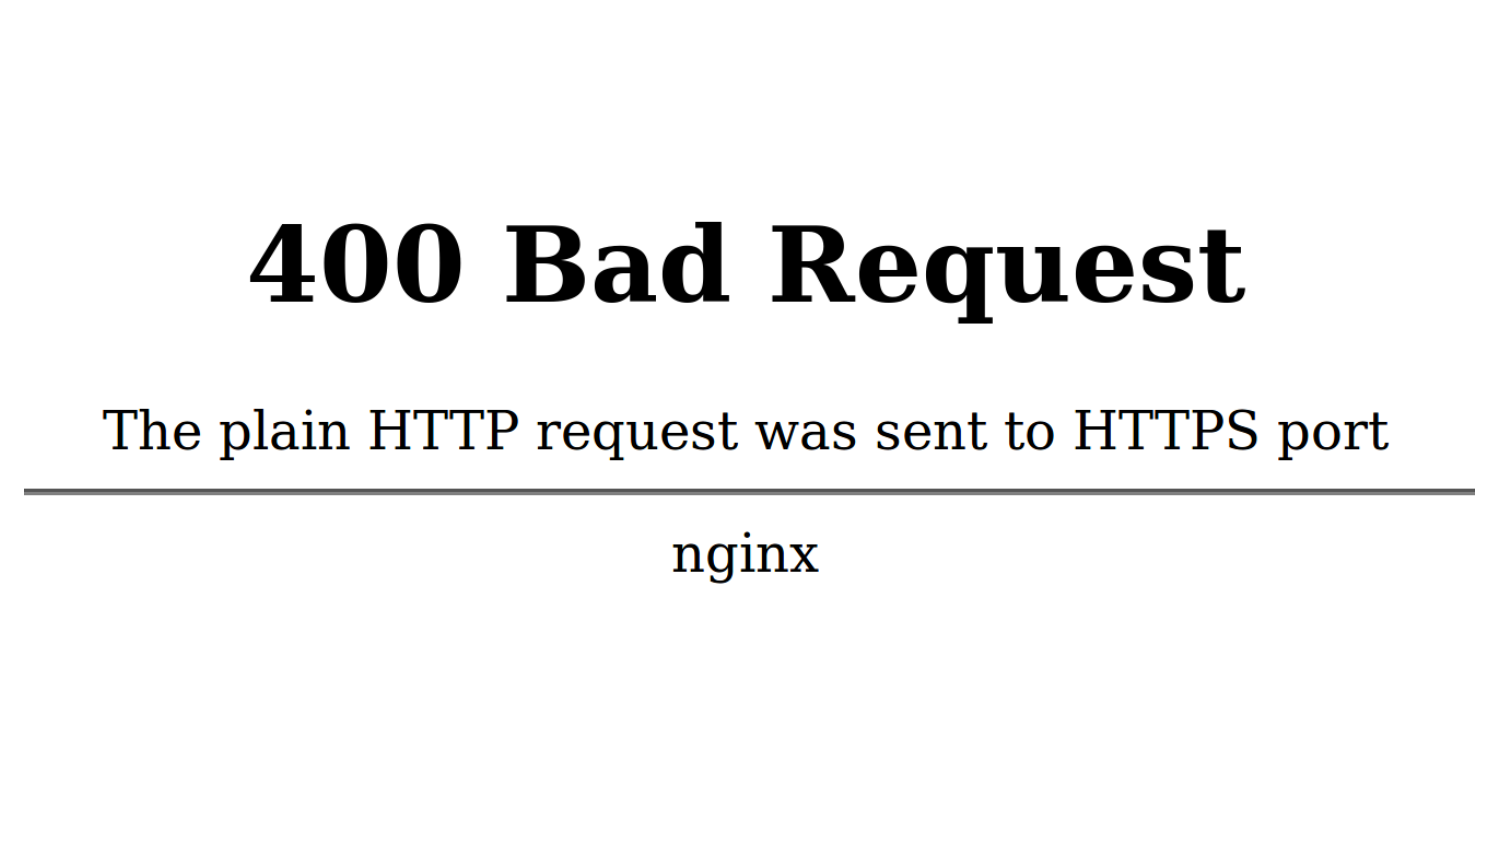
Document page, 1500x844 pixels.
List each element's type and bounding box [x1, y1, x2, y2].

picture [24, 153, 1475, 691]
